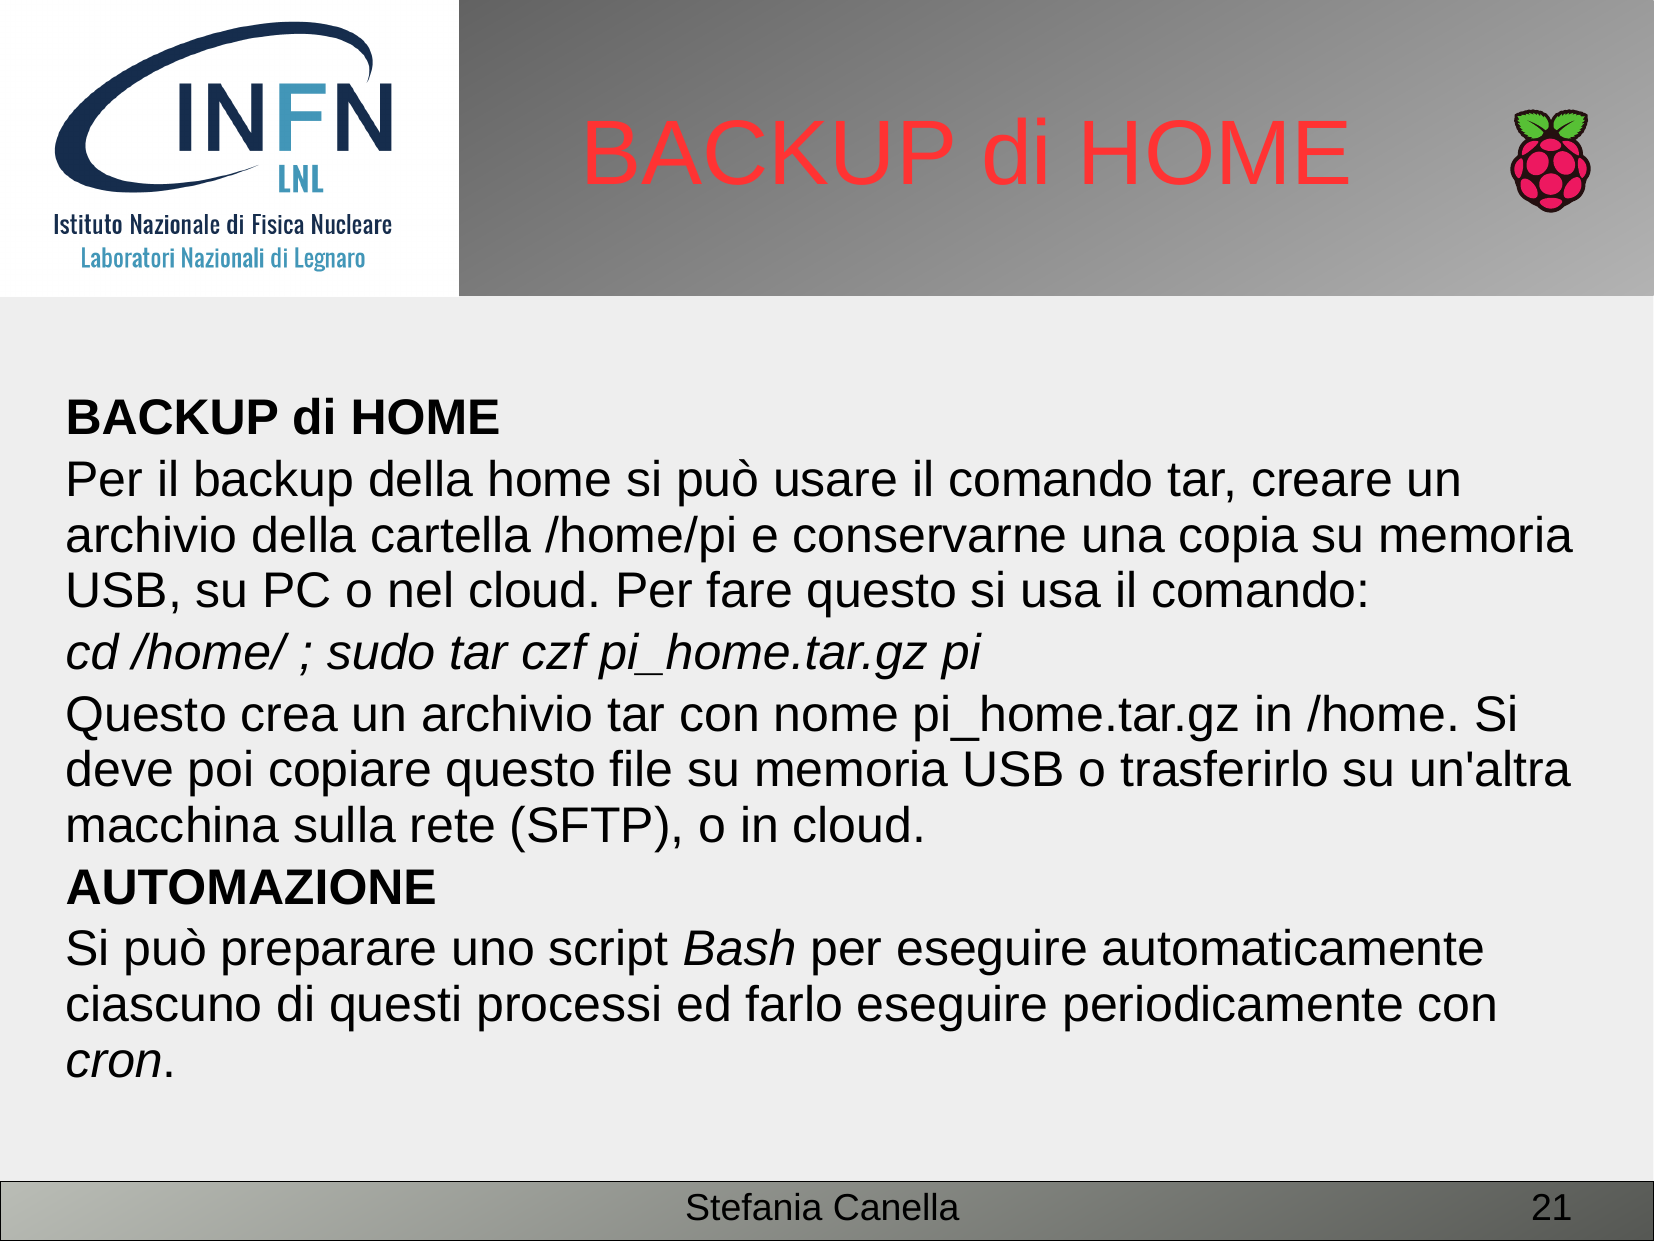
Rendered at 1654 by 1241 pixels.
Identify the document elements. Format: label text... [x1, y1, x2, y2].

subtitle BACKUP di HOME Per il backup della home si può usare il comando tar, creare un archivio della cartella /home/pi e conservarne una copia su memoria USB, su PC o nel cloud. Per fare questo si usa il comando: cd /home/ ; sudo tar czf pi_home.tar.gz pi Questo crea un archivio tar con nome pi_home.tar.gz in /home. Si deve poi copiare questo file su memoria USB o trasferirlo su un'altra macchina sulla rete (SFTP), o in cloud. Automazione Si può preparare uno script Bash per eseguire automaticamente ciascuno di questi processi ed farlo eseguire periodicamente con cron. [65, 347, 1588, 1130]
text_box [984, 1181, 1516, 1241]
text_box Stefania Canella [670, 1178, 984, 1241]
text_box [459, 0, 1654, 296]
text_box [0, 1181, 670, 1241]
picture [0, 0, 459, 297]
title BACKUP di HOME [459, 49, 1571, 257]
text_box <number> [1516, 1178, 1654, 1241]
